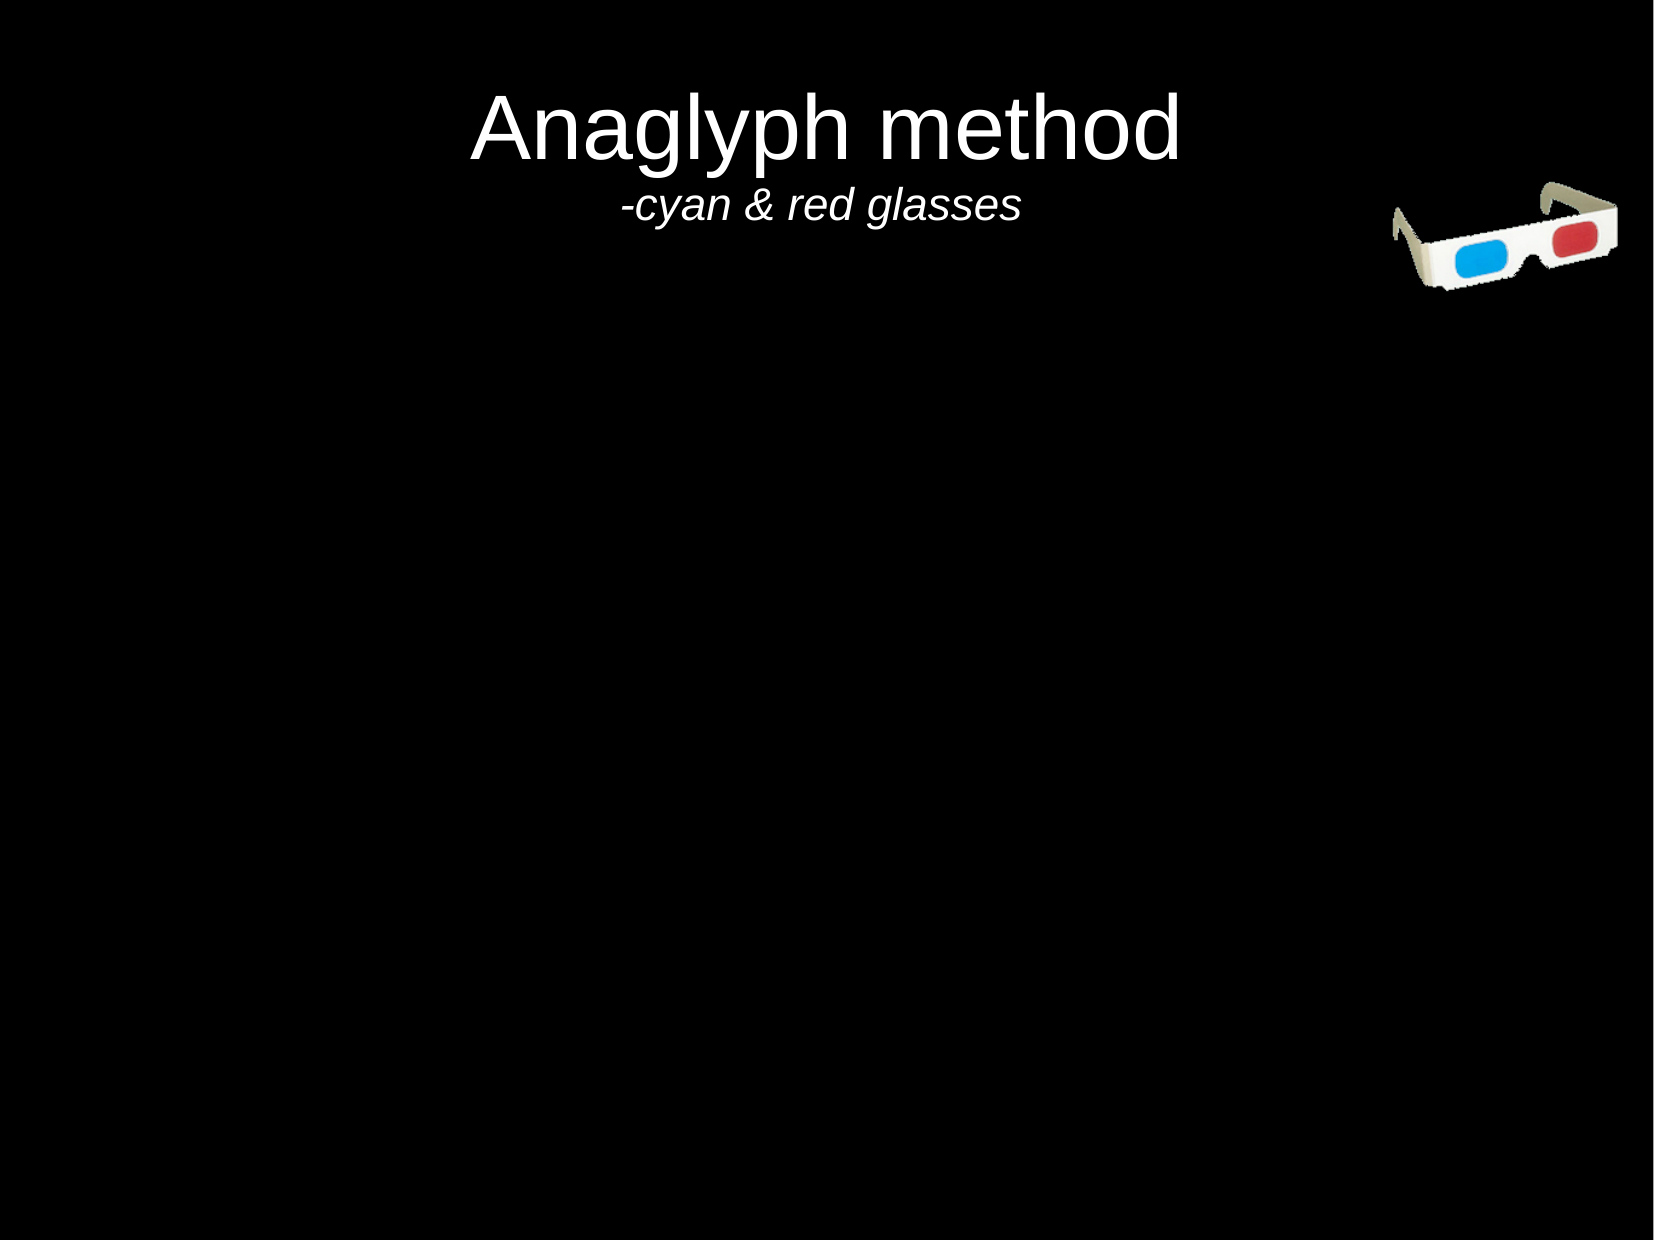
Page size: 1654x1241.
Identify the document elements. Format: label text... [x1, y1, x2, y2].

title Anaglyph method -cyan & red glasses [83, 59, 1572, 247]
picture [1387, 176, 1625, 296]
